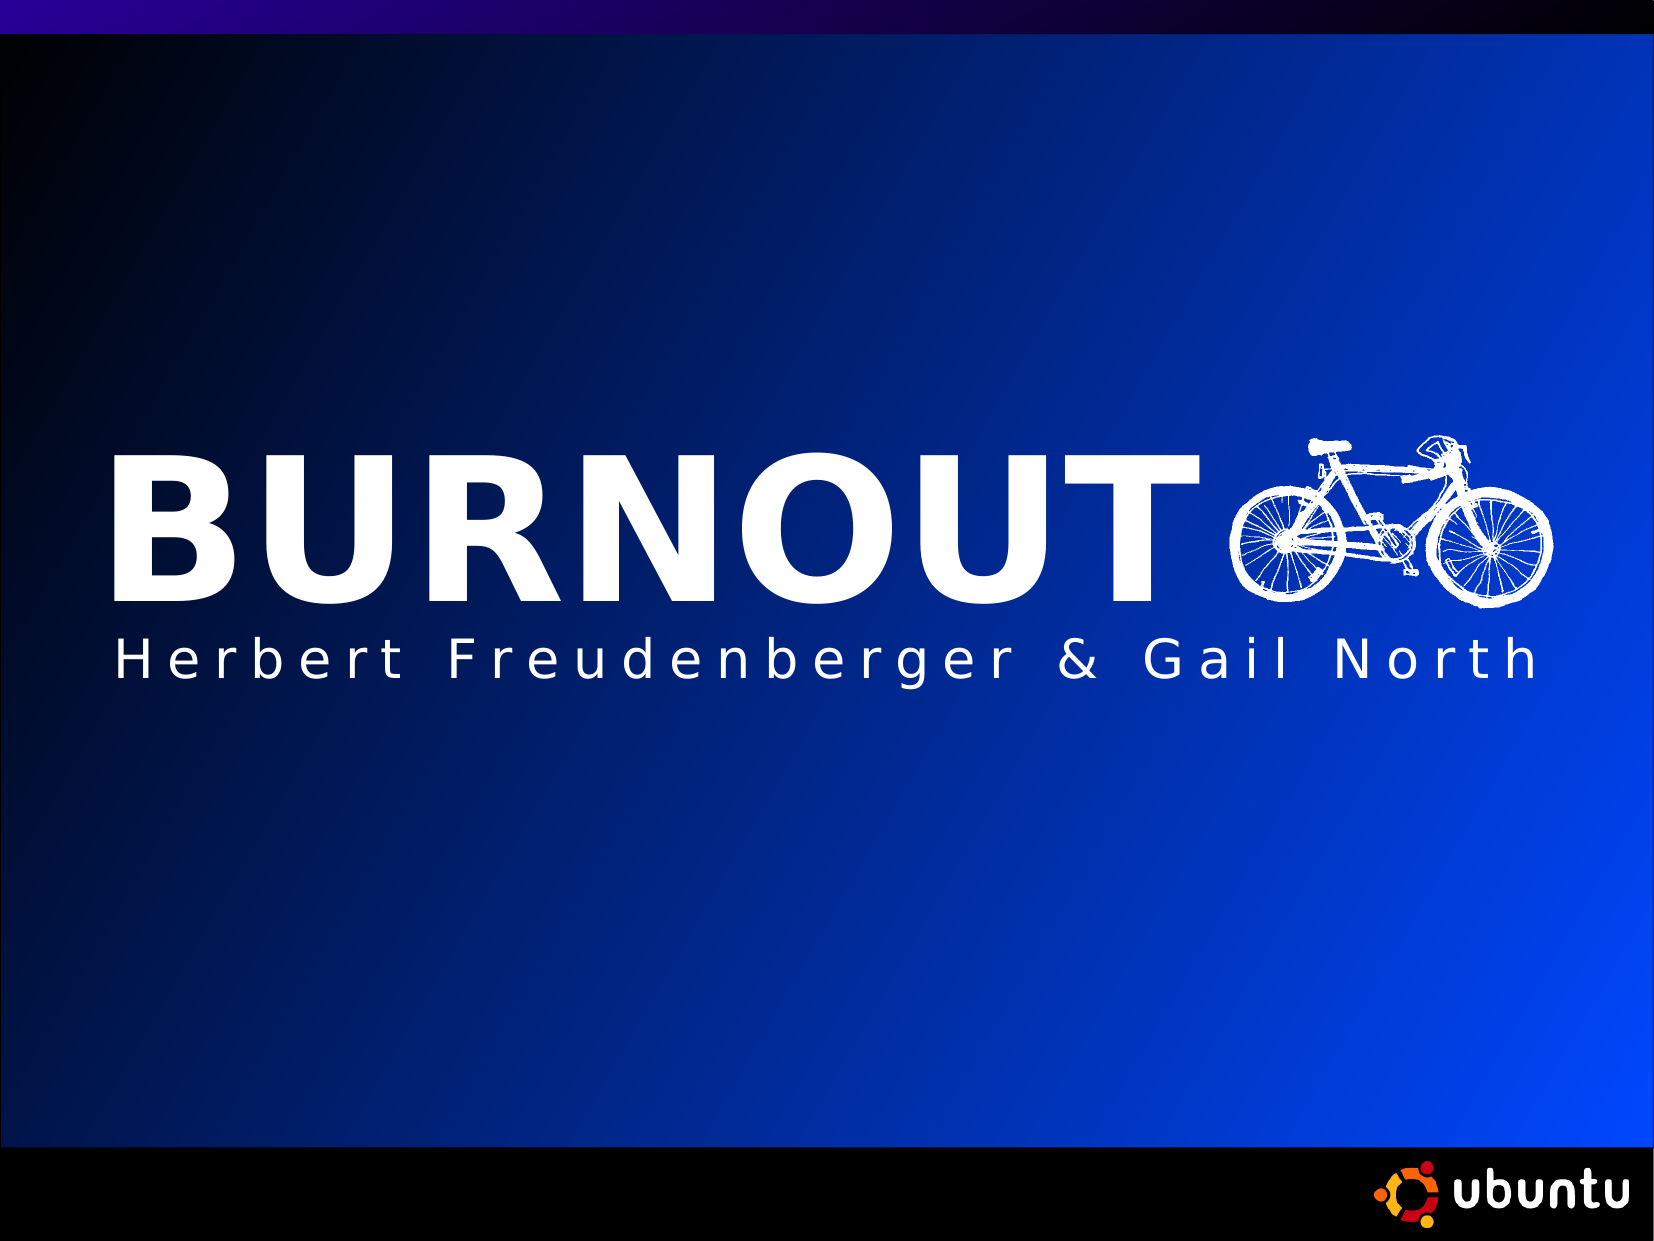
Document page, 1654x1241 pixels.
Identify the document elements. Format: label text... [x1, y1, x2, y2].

picture [1374, 1161, 1629, 1228]
text_box BURNOUT [96, 413, 1202, 647]
text_box Herbert Freudenberger & Gail North [113, 627, 1541, 715]
text_box [0, 0, 1654, 1241]
picture [1220, 423, 1562, 620]
